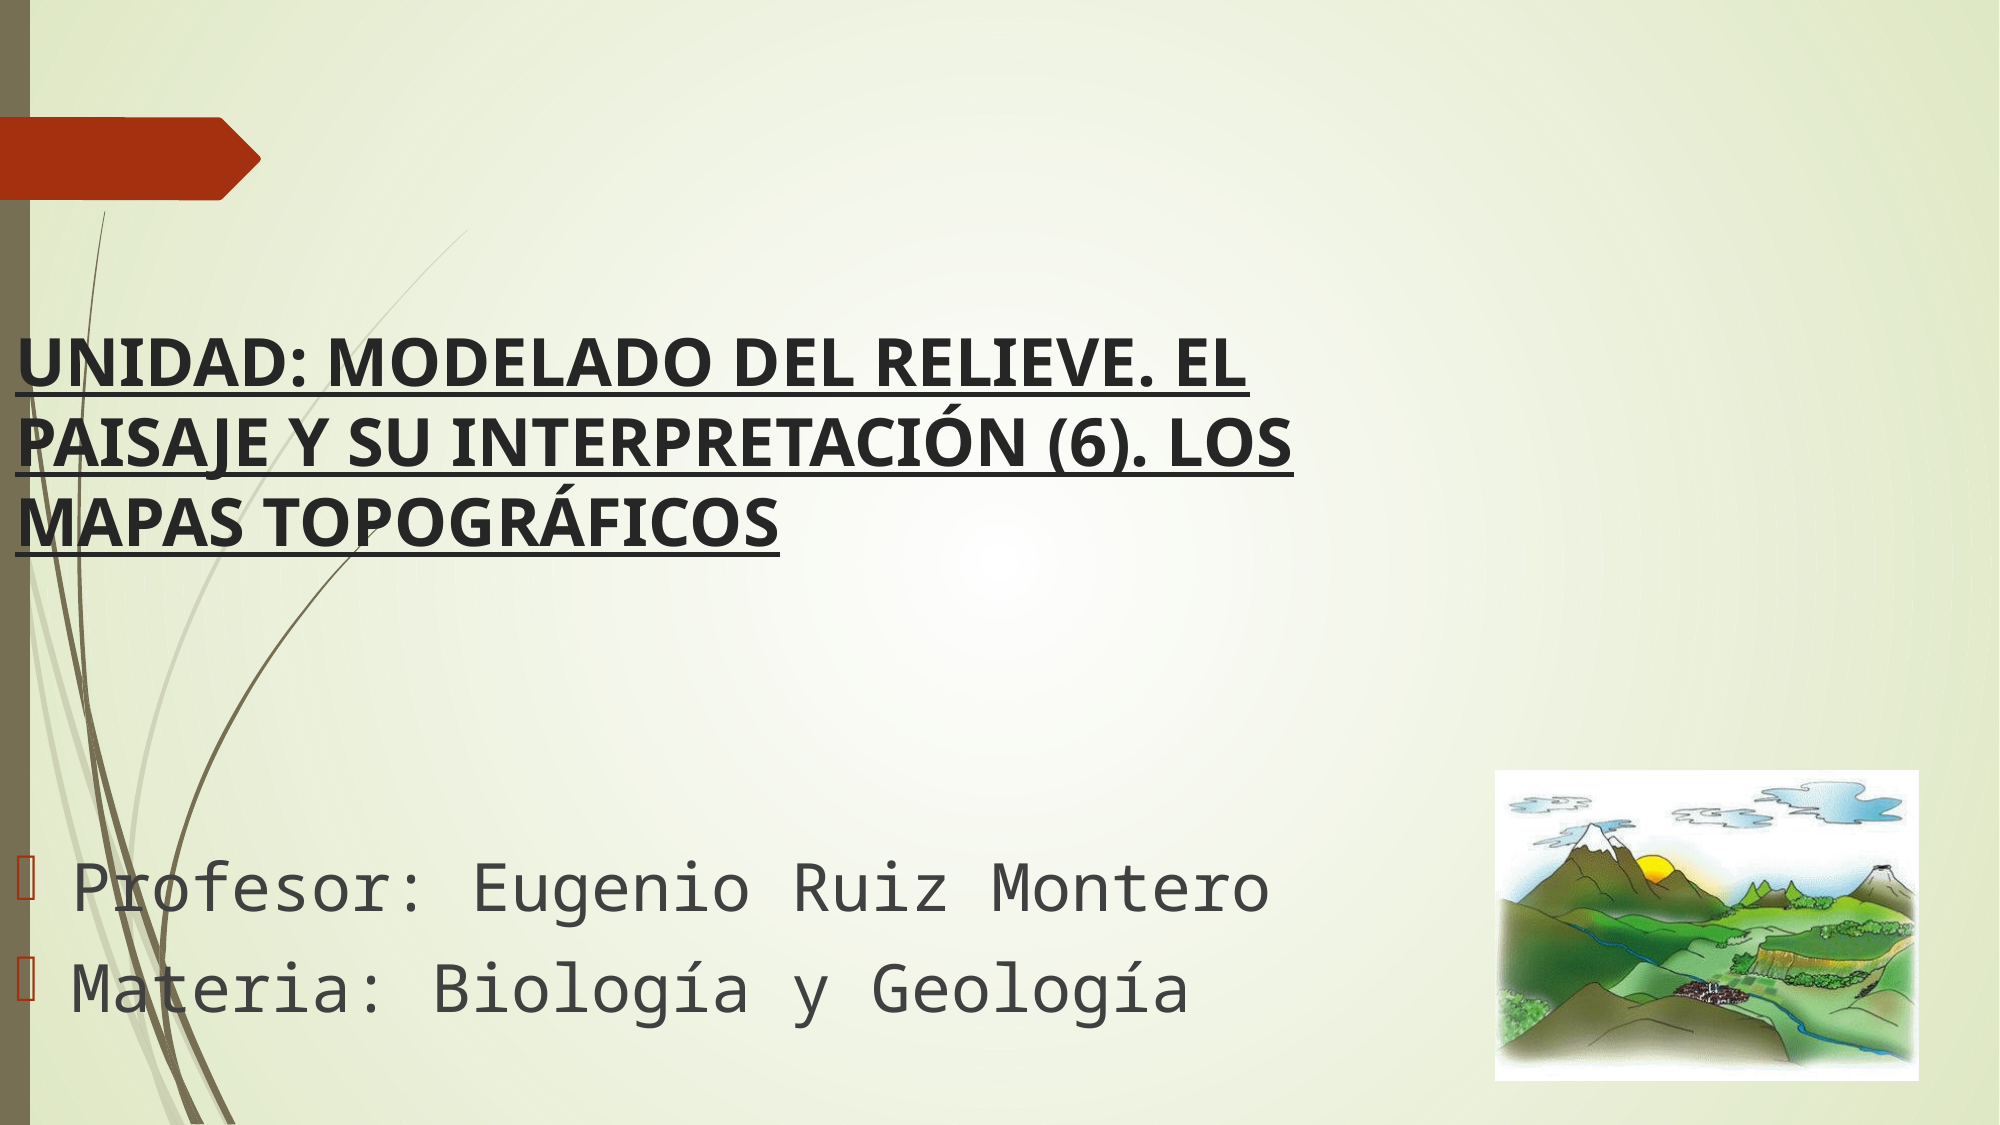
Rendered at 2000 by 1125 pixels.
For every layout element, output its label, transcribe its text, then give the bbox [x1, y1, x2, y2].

subtitle Profesor: Eugenio Ruiz Montero Materia: Biología y Geología [0, 837, 1495, 1013]
picture [1495, 769, 1920, 1081]
title UNIDAD: MODELADO DEL RELIEVE. EL PAISAJE Y SU INTERPRETACIÓN (6). LOS MAPAS TOPOGRÁFICOS [0, 312, 1501, 751]
